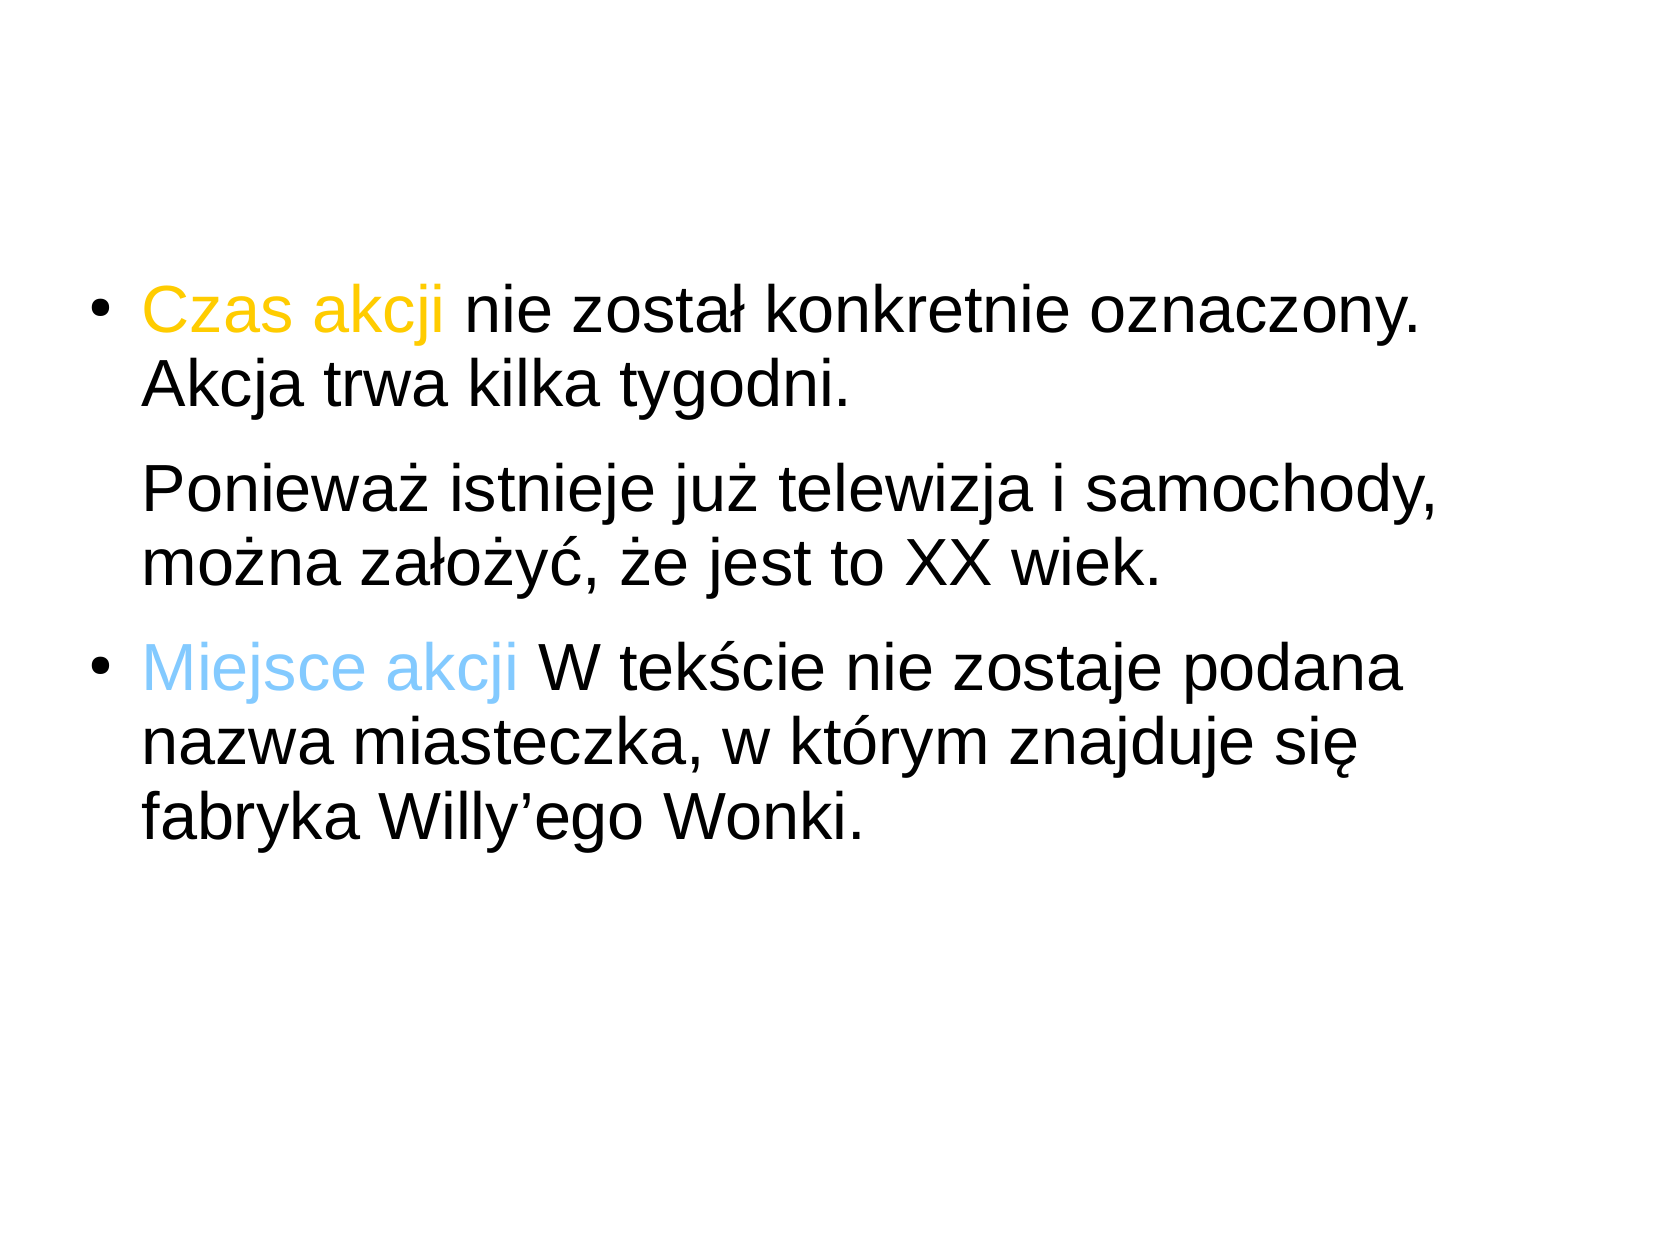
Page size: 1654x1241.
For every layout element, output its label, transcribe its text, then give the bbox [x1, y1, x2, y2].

list Czas akcji nie został konkretnie oznaczony. Akcja trwa kilka tygodni. Ponieważ istnieje już telewizja i samochody, można założyć, że jest to XX wiek. Miejsce akcji W tekście nie zostaje podana nazwa miasteczka, w którym znajduje się fabryka Willy’ego Wonki. [70, 271, 1559, 1091]
